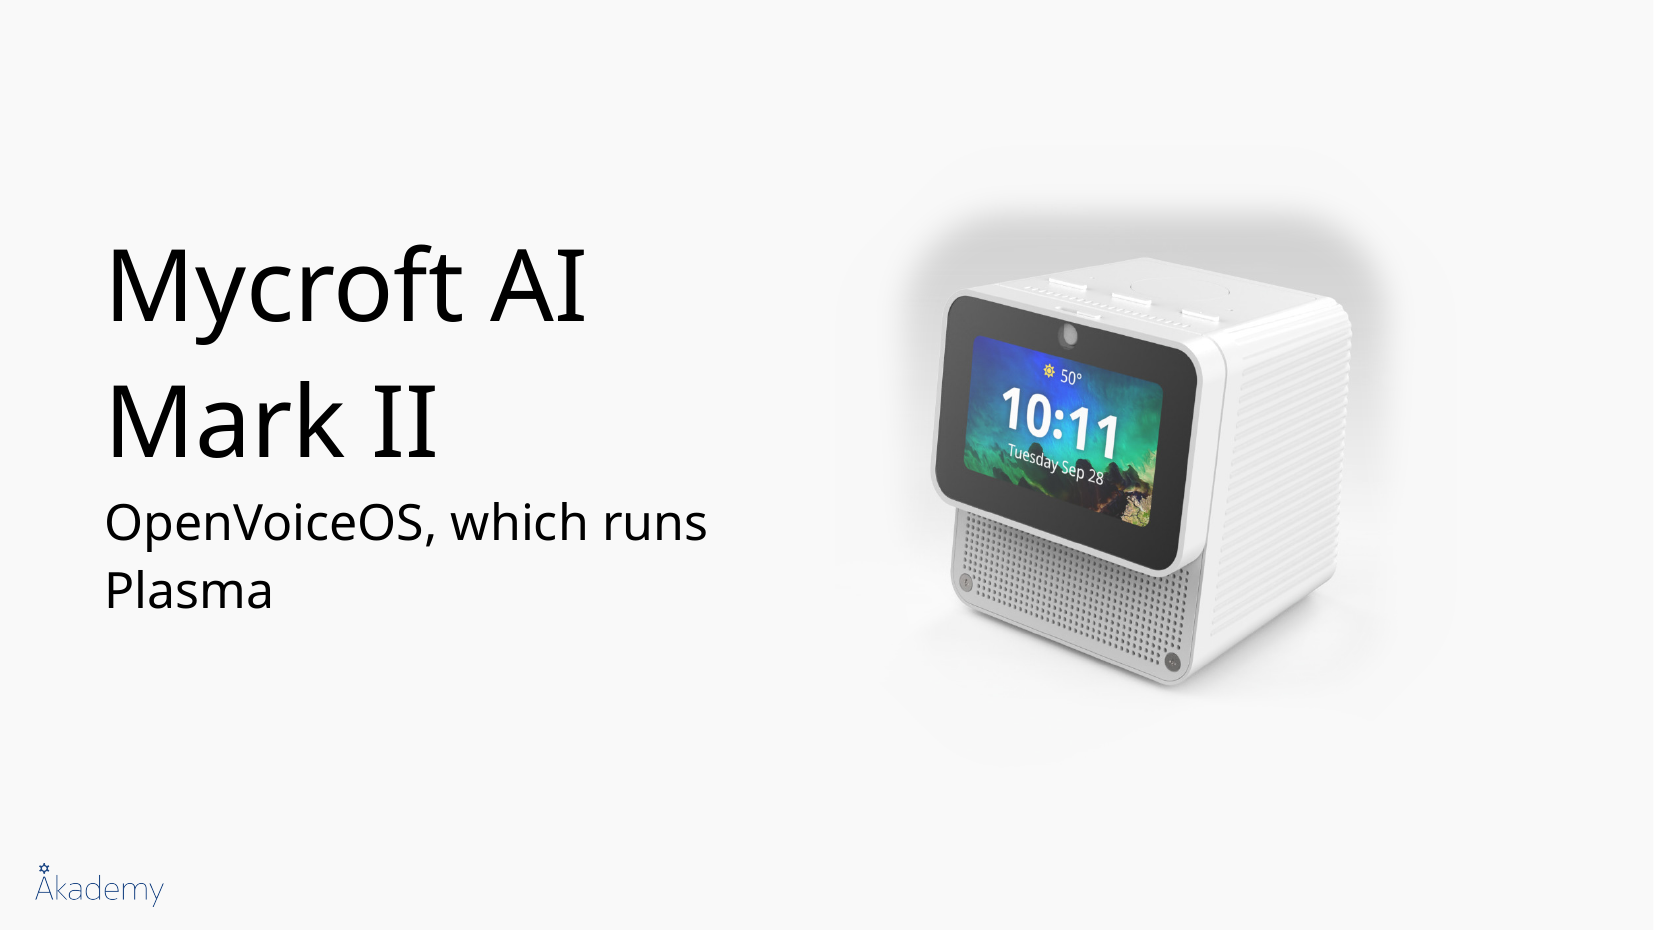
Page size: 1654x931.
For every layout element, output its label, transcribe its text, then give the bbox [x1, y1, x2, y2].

text_box Mycroft AI Mark II OpenVoiceOS, which runs Plasma [89, 206, 780, 768]
picture [35, 863, 164, 907]
picture [787, 112, 1463, 788]
